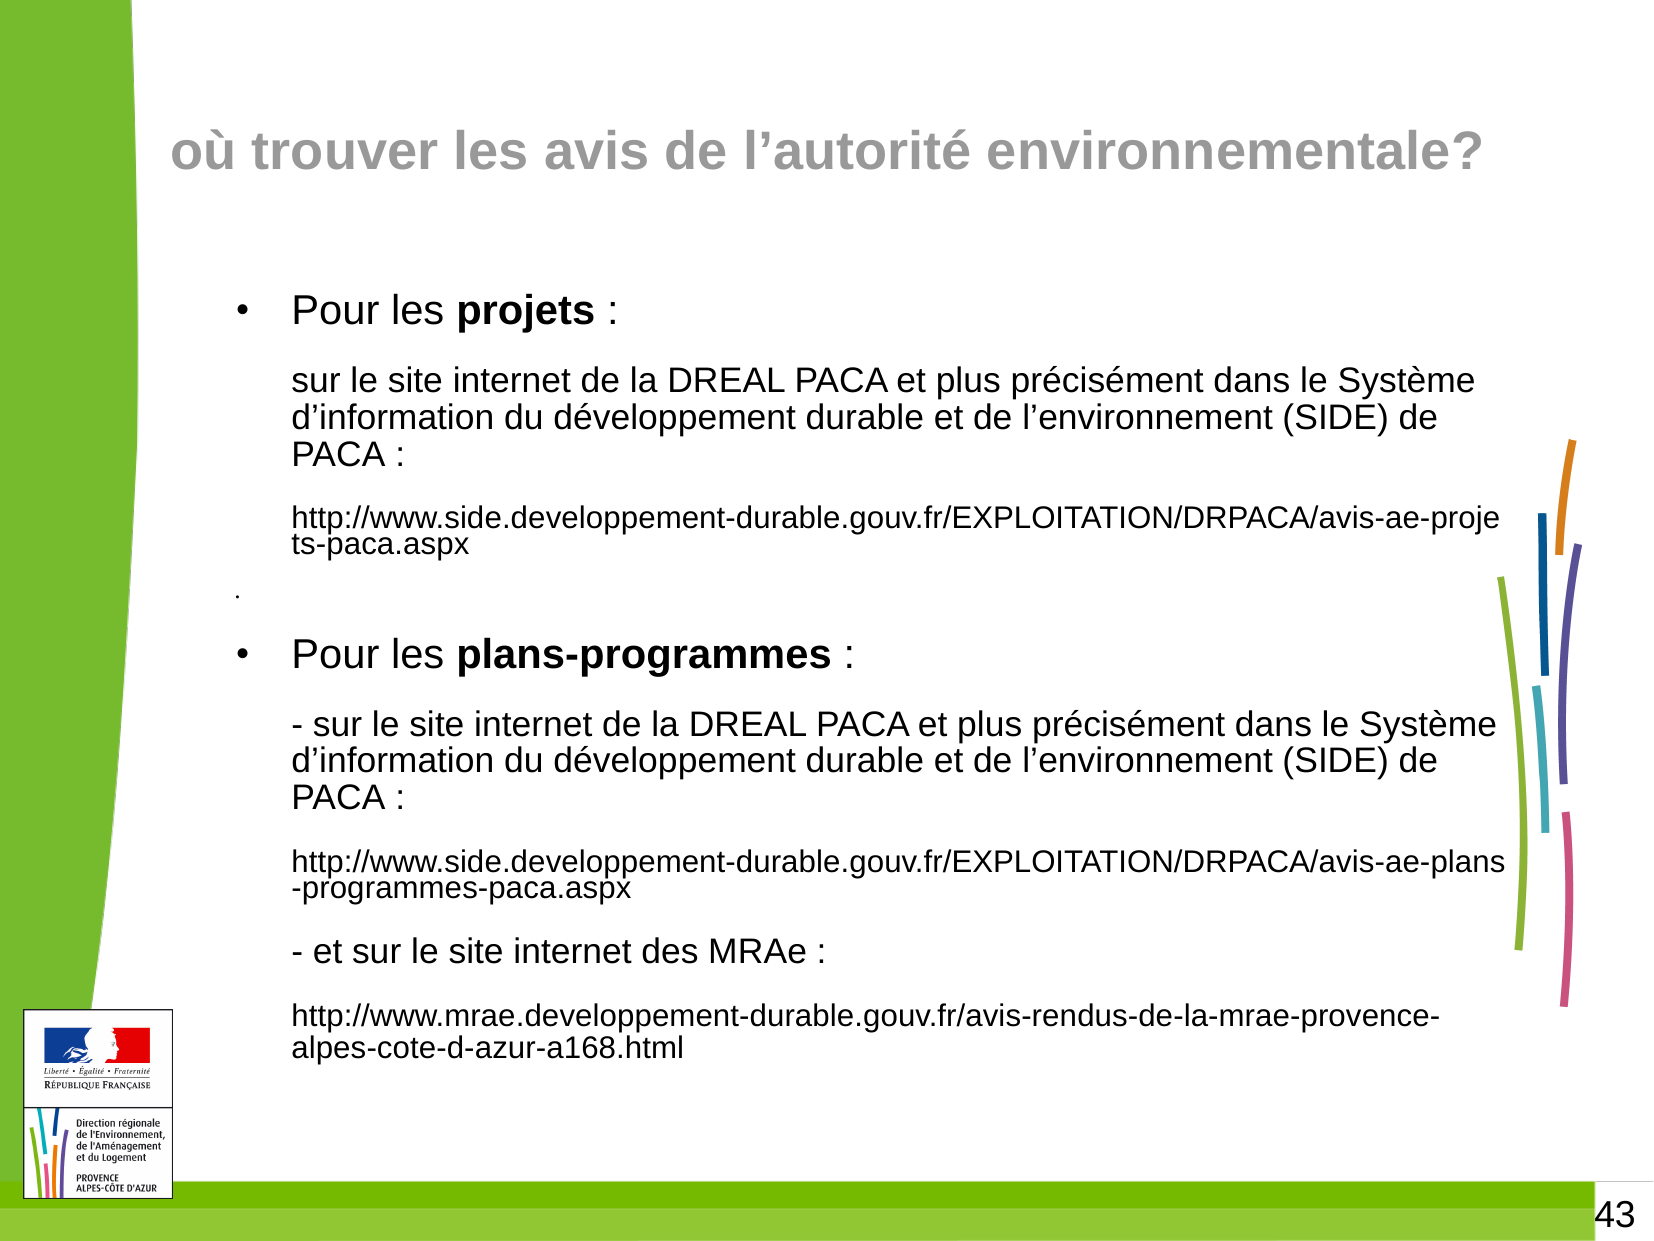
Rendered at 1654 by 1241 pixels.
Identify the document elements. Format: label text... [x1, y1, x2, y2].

list Pour les projets : sur le site internet de la DREAL PACA et plus précisément dans le Système d’information du développement durable et de l’environnement (SIDE) de PACA : http://www.side.developpement-durable.gouv.fr/EXPLOITATION/DRPACA/avis-ae-projets-paca.aspx Pour les plans-programmes : - sur le site internet de la DREAL PACA et plus précisément dans le Système d’information du développement durable et de l’environnement (SIDE) de PACA : http://www.side.developpement-durable.gouv.fr/EXPLOITATION/DRPACA/avis-ae-plans-programmes-paca.aspx - et sur le site internet des MRAe : http://www.mrae.developpement-durable.gouv.fr/avis-rendus-de-la-mrae-provence-alpes-cote-d-azur-a168.html [179, 290, 1509, 1019]
picture [0, 0, 1654, 1241]
title où trouver les avis de l’autorité environnementale? [82, 49, 1571, 257]
